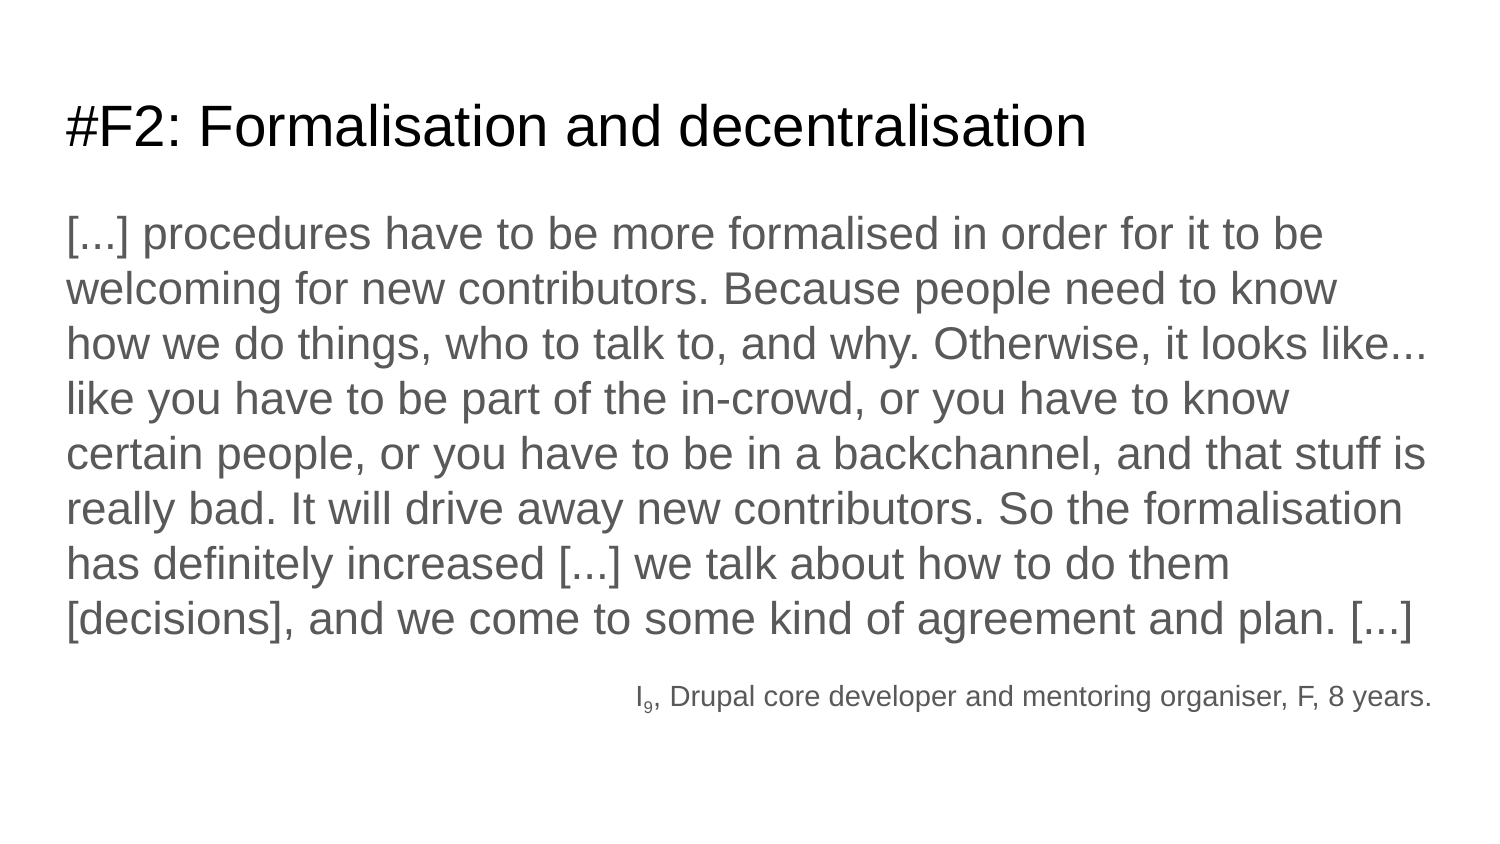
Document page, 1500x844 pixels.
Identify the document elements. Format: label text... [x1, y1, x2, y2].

list [...] procedures have to be more formalised in order for it to be welcoming for new contributors. Because people need to know how we do things, who to talk to, and why. Otherwise, it looks like... like you have to be part of the in-crowd, or you have to know certain people, or you have to be in a backchannel, and that stuff is really bad. It will drive away new contributors. So the formalisation has definitely increased [...] we talk about how to do them [decisions], and we come to some kind of agreement and plan. [...] I9, Drupal core developer and mentoring organiser, F, 8 years. [51, 189, 1449, 600]
title #F2: Formalisation and decentralisation [51, 72, 1449, 167]
